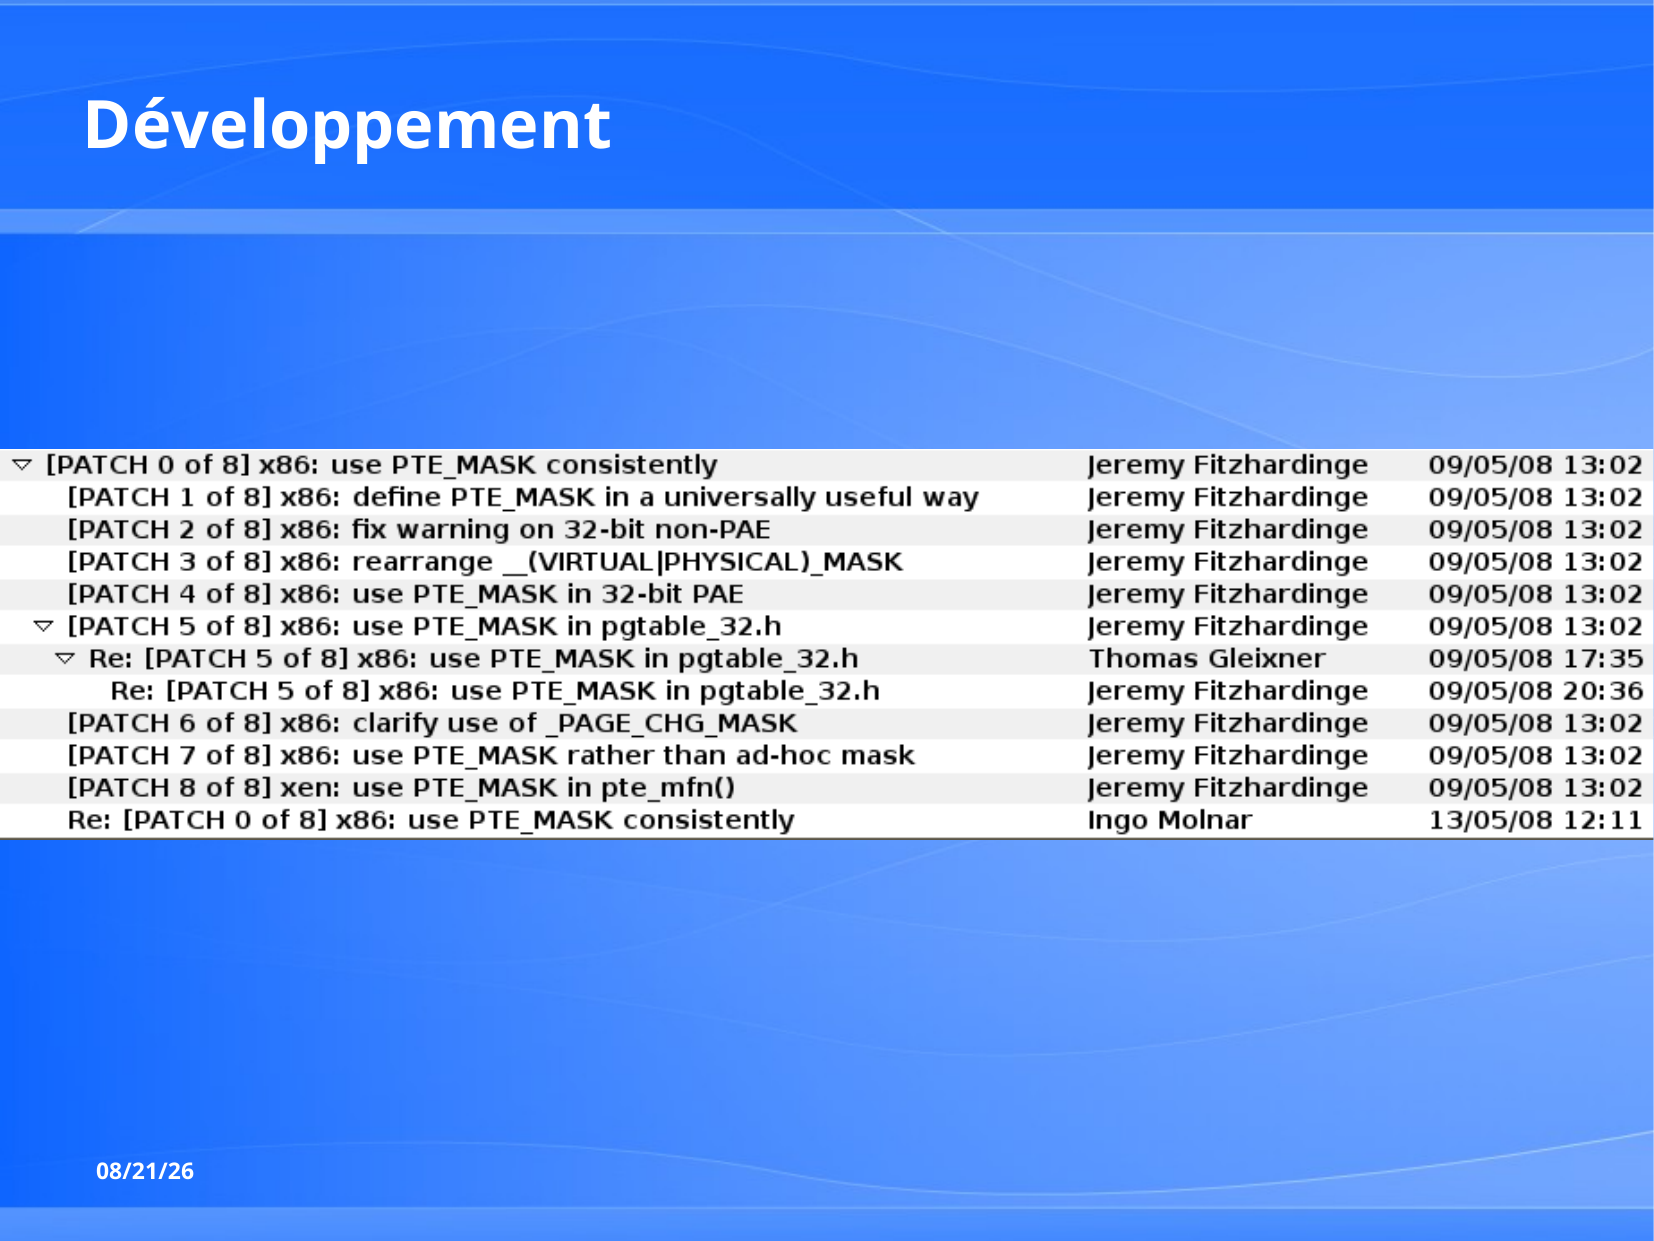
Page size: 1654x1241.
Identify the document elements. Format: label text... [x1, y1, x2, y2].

title Développement [23, 15, 1625, 229]
picture [0, 0, 1654, 1241]
